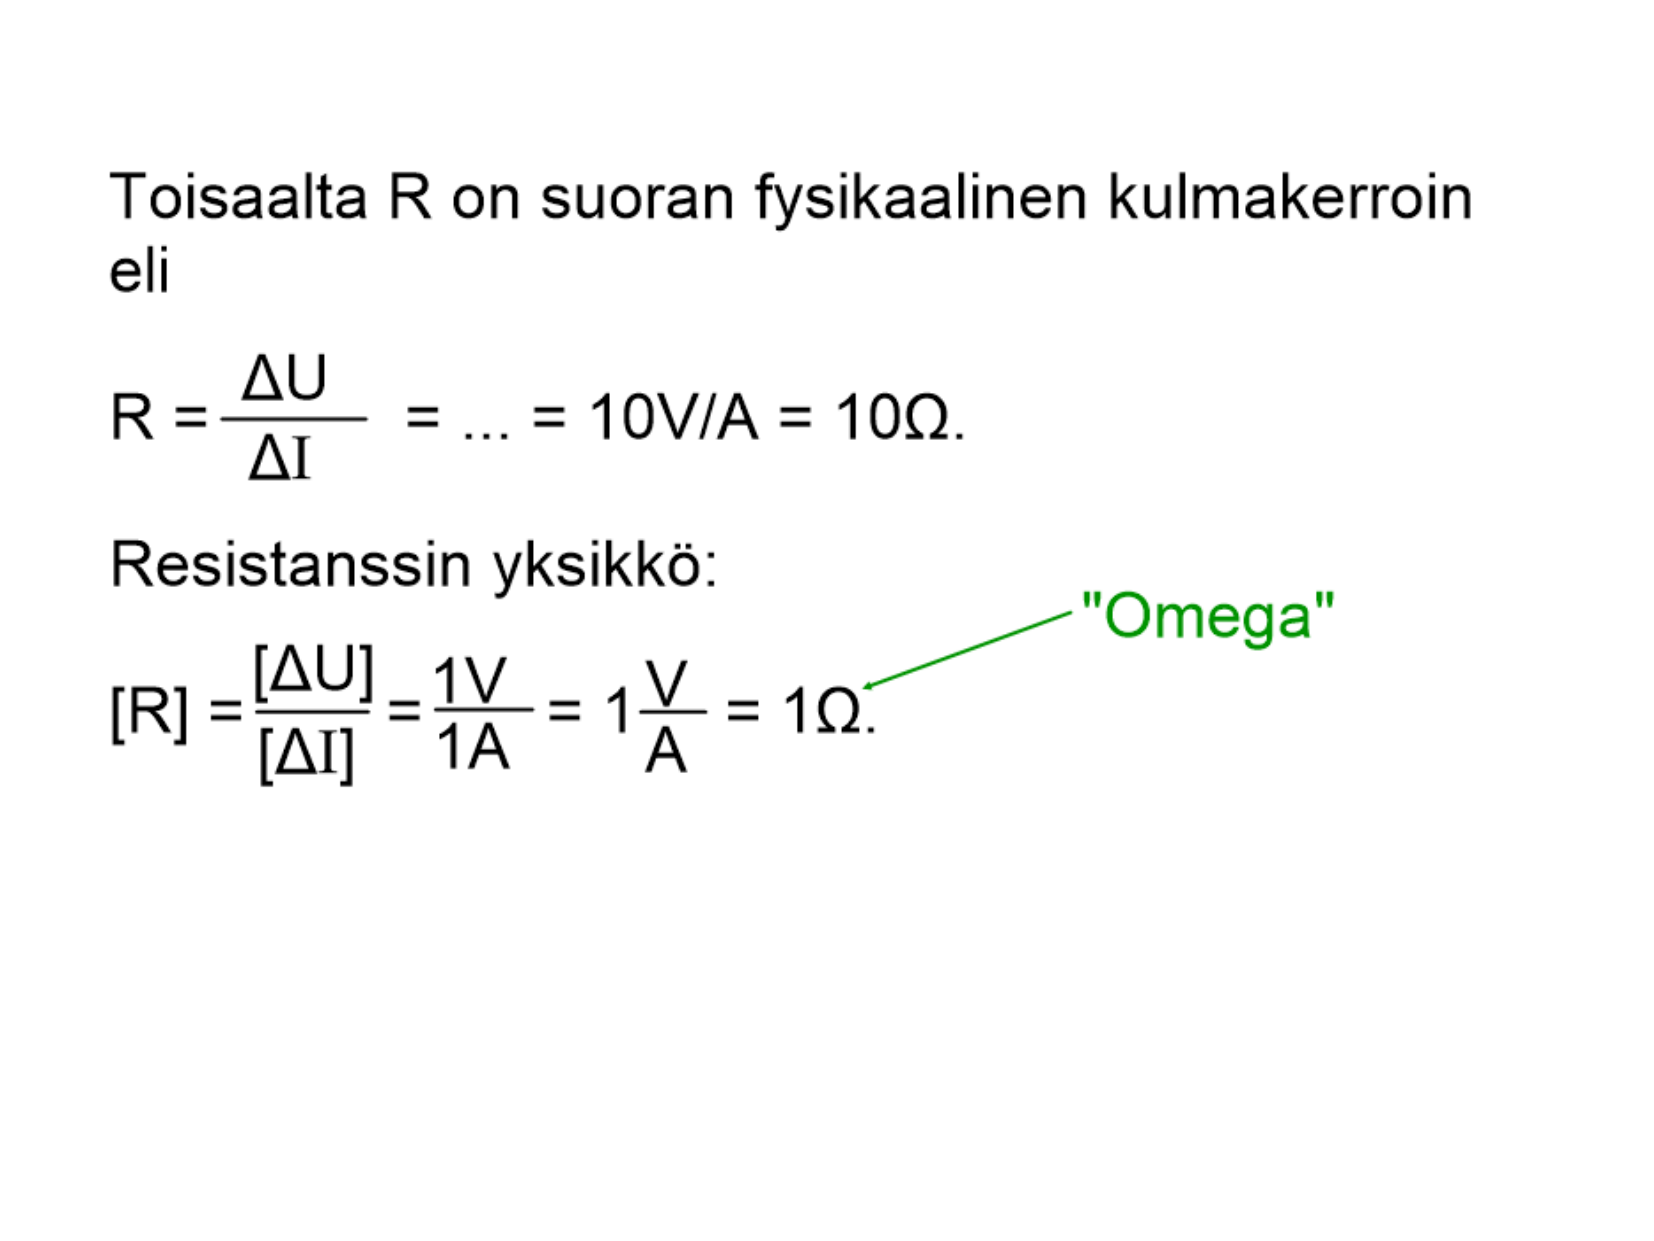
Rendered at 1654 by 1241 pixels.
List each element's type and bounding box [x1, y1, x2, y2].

picture [59, 82, 1586, 1106]
